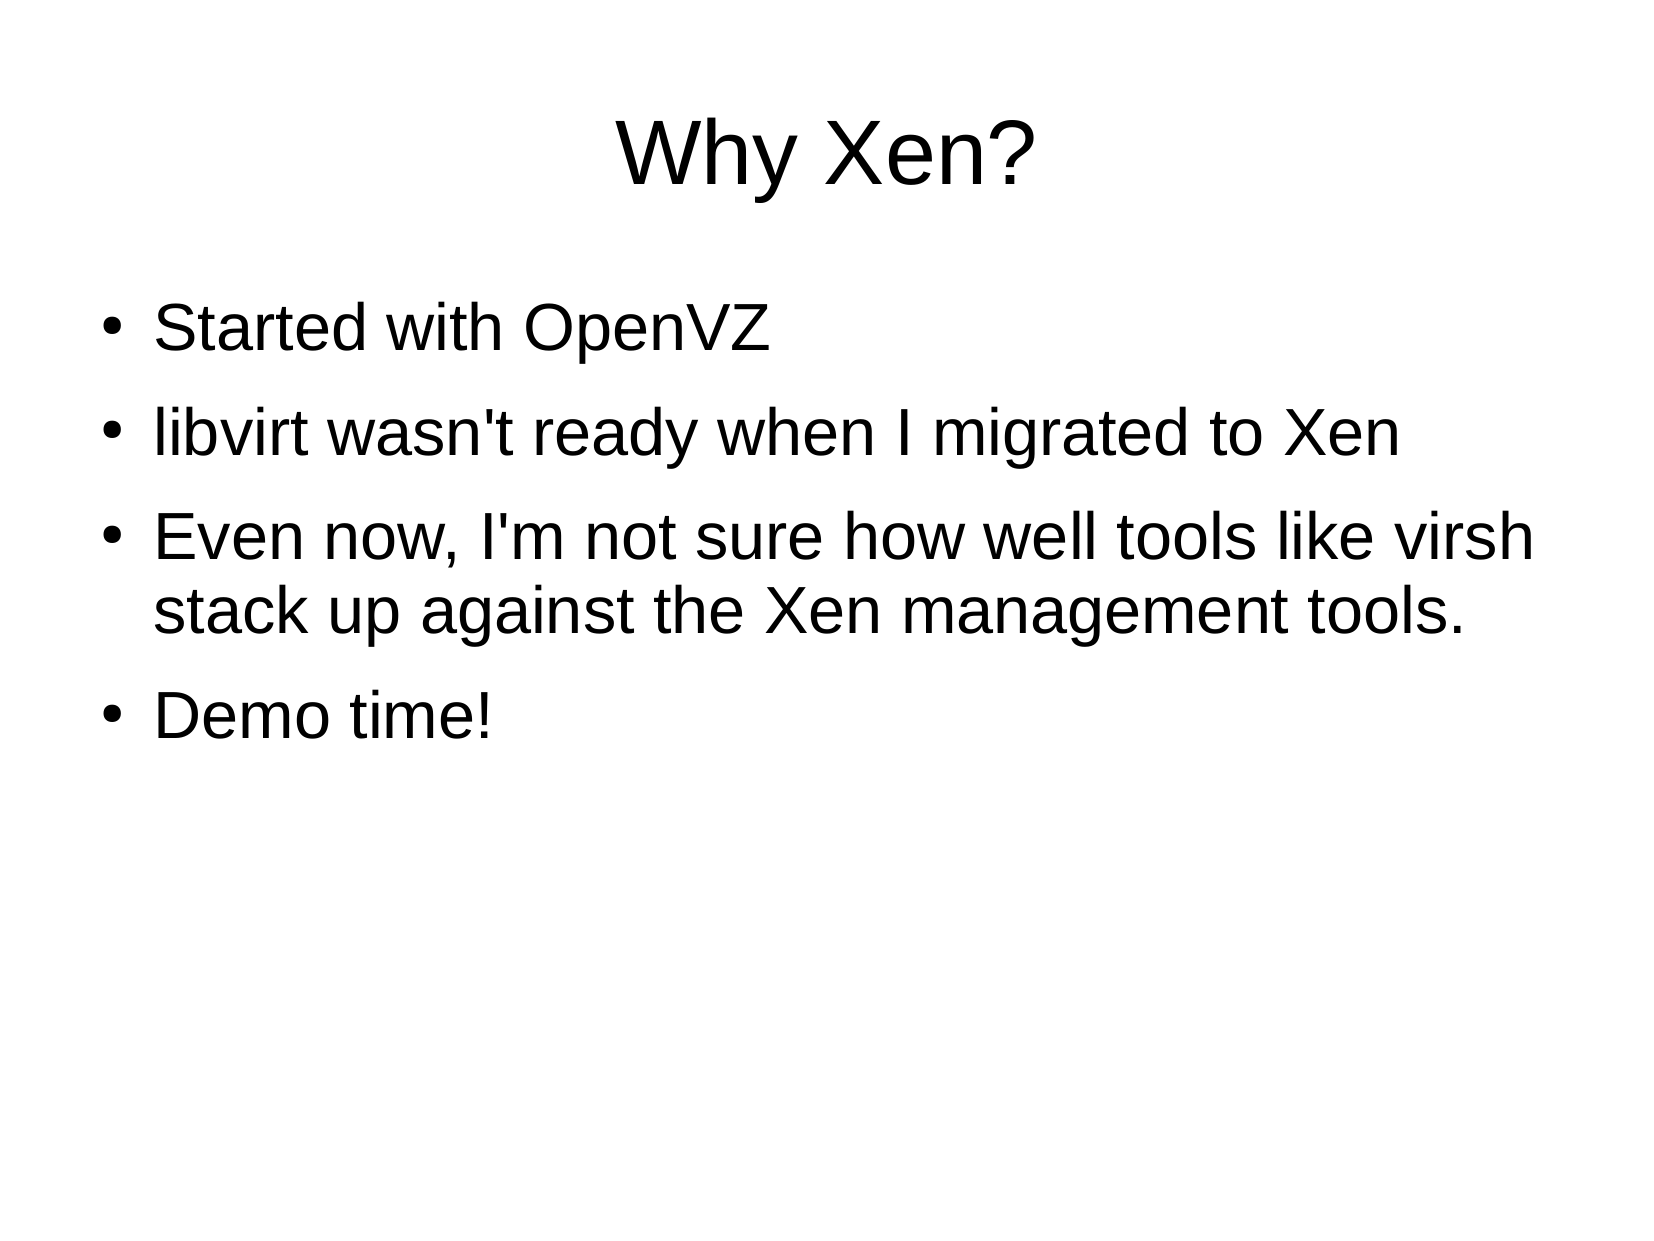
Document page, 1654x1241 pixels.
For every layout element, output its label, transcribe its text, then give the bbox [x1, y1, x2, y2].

title Why Xen? [82, 49, 1571, 257]
list Started with OpenVZ libvirt wasn't ready when I migrated to Xen Even now, I'm not sure how well tools like virsh stack up against the Xen management tools. Demo time! [82, 290, 1538, 1010]
